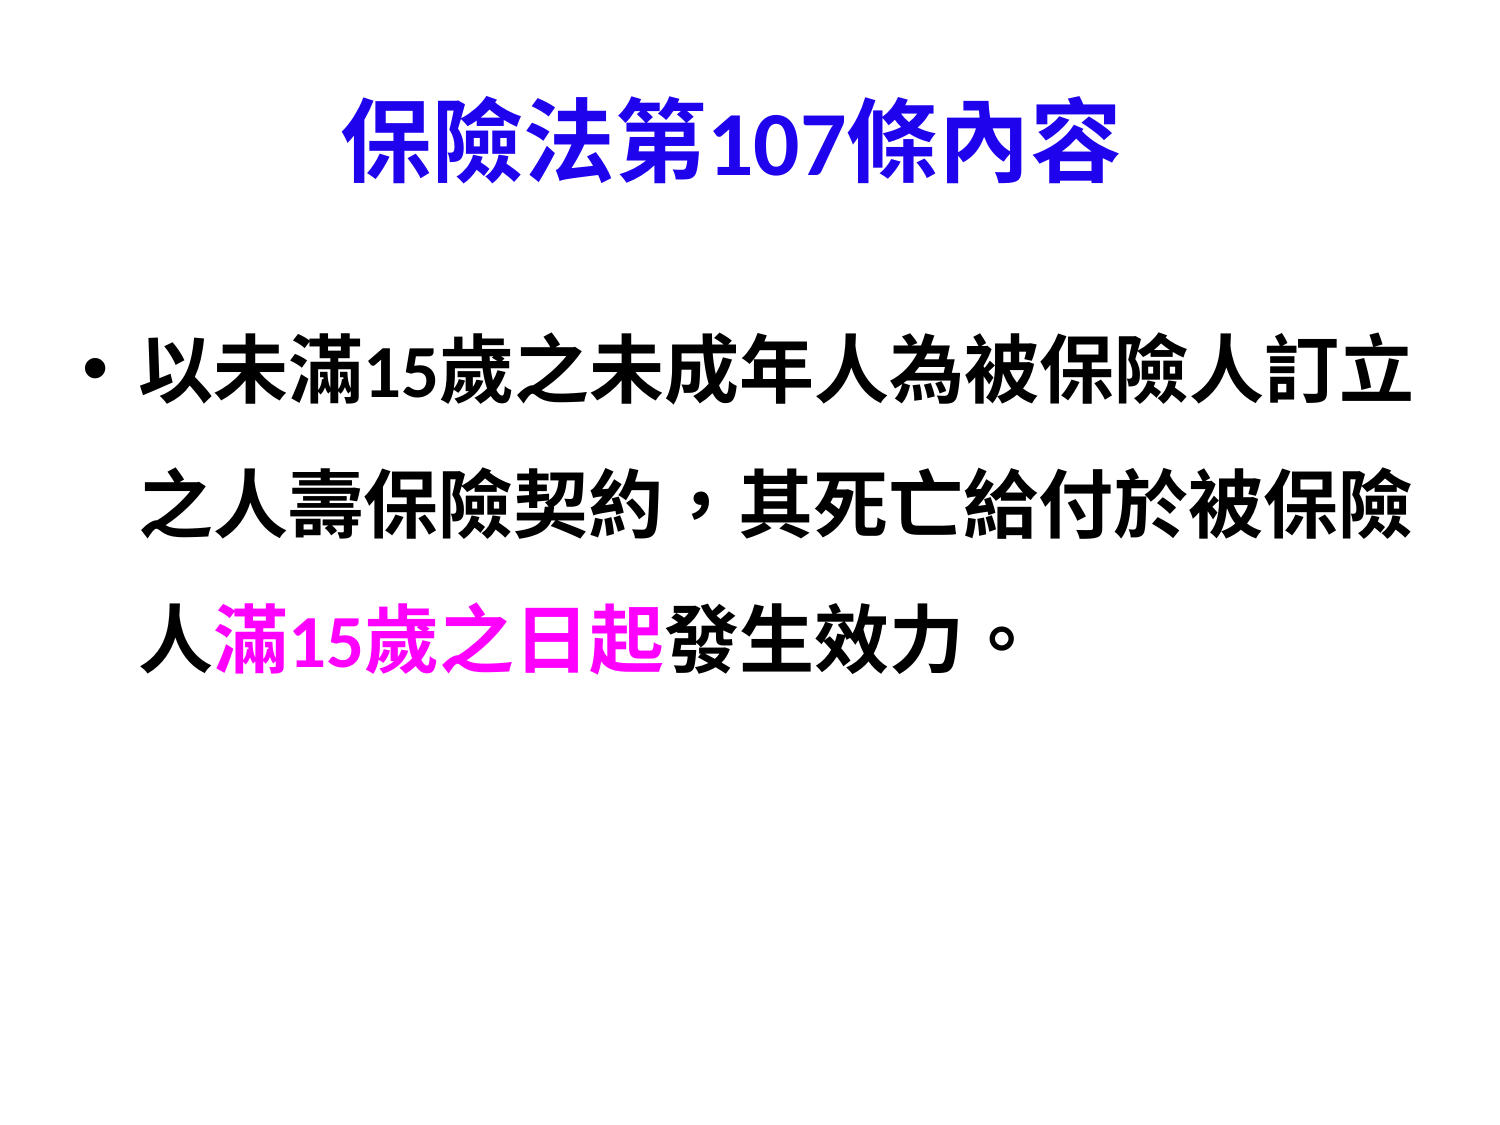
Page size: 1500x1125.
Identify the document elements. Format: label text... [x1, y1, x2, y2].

list 以未滿15歲之未成年人為被保險人訂立之人壽保險契約，其死亡給付於被保險人滿15歲之日起發生效力。 [75, 262, 1426, 752]
title 保險法第107條內容 [74, 45, 1388, 233]
